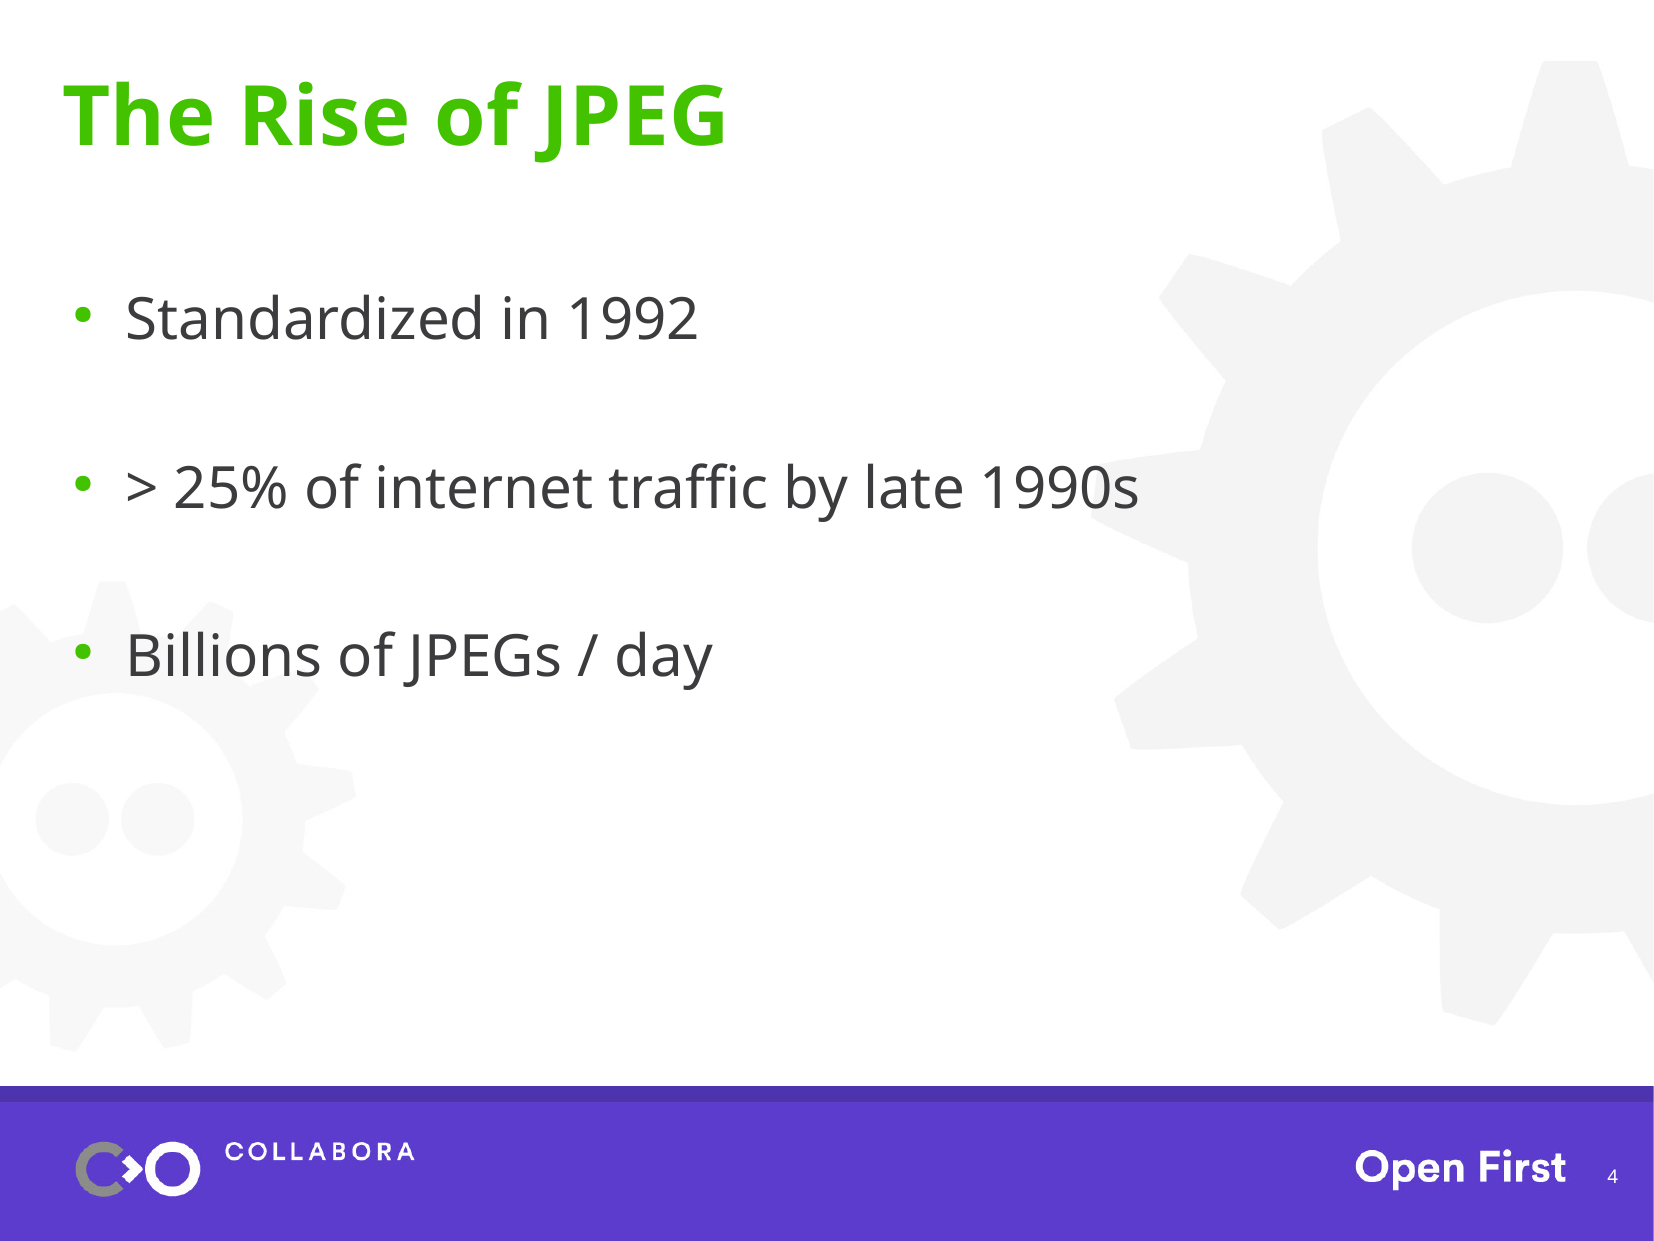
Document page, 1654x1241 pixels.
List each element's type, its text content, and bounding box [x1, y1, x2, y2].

title The Rise of JPEG [62, 62, 1638, 138]
picture [0, 0, 1654, 1241]
list Standardized in 1992 > 25% of internet traffic by late 1990s Billions of JPEGs / day [54, 246, 1630, 924]
